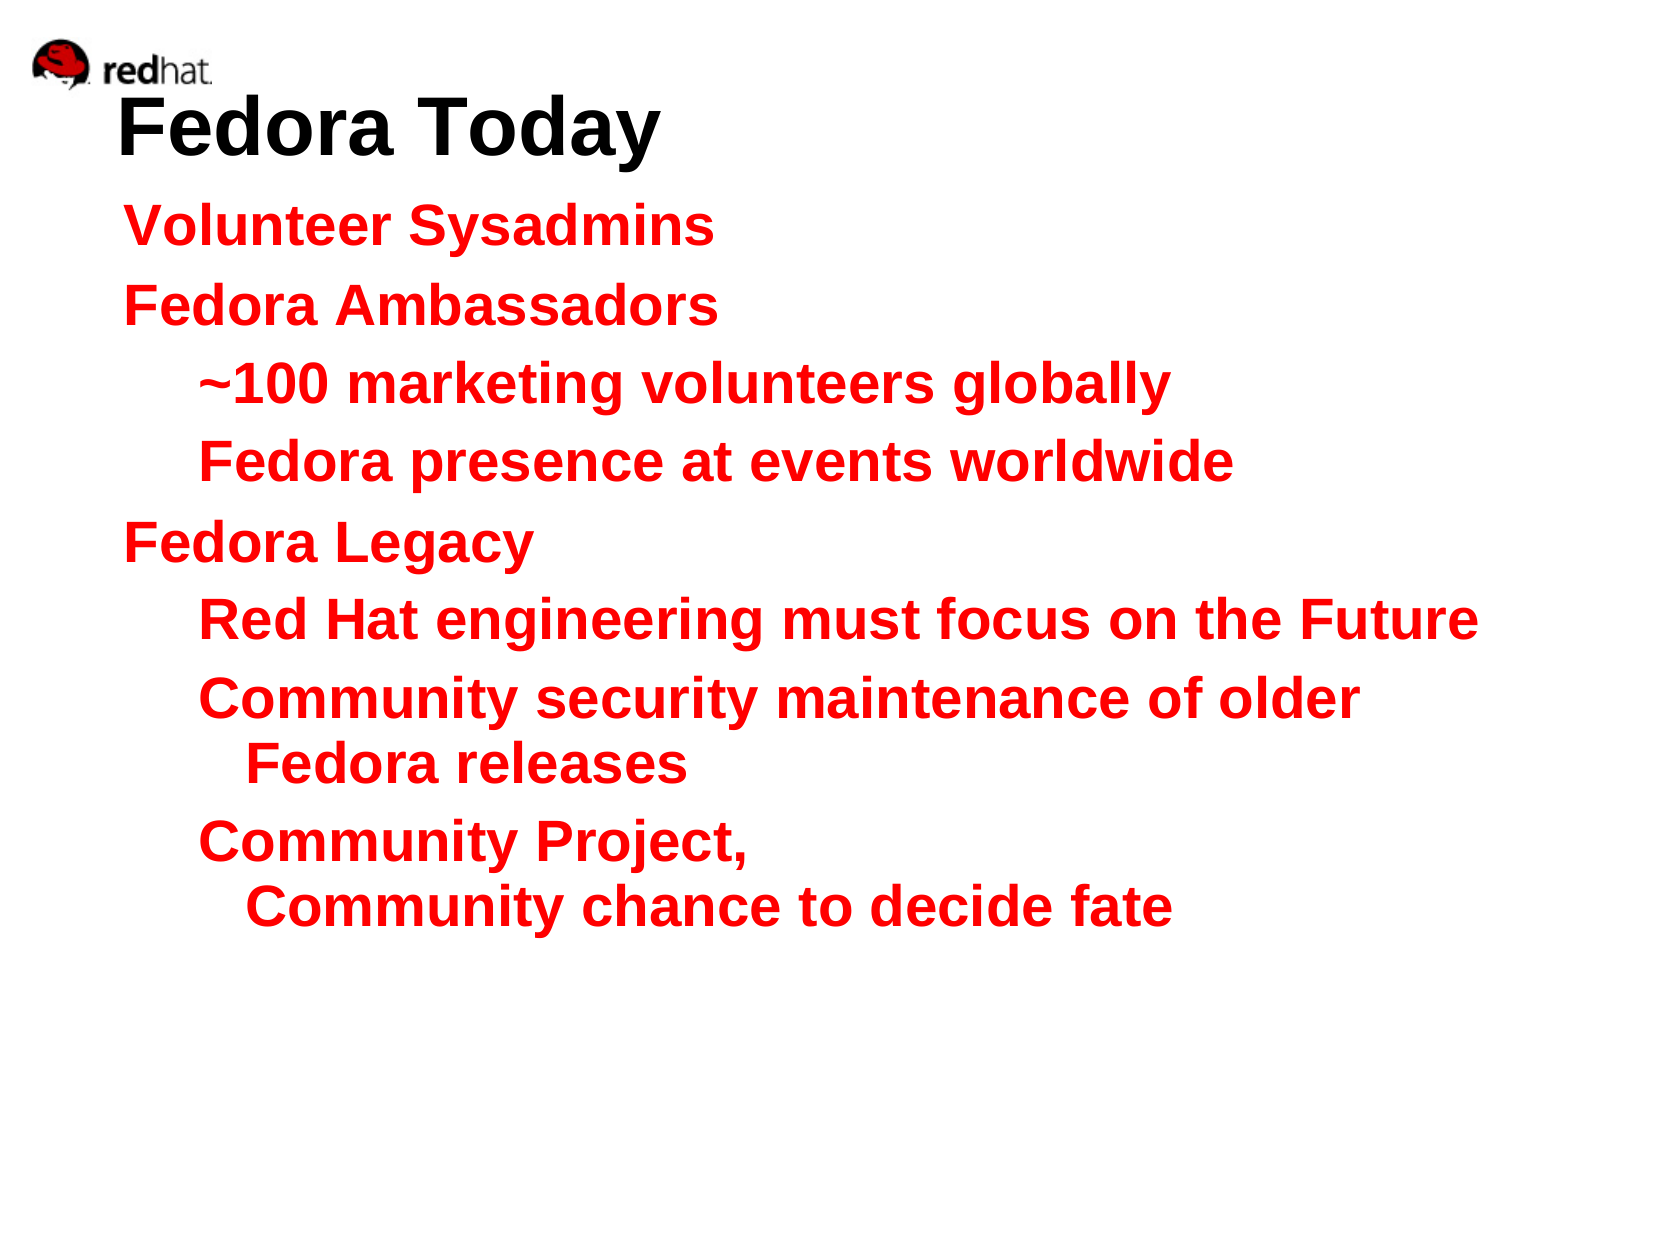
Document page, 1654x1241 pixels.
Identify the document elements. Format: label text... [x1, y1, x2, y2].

list Volunteer Sysadmins Fedora Ambassadors ~100 marketing volunteers globally Fedora presence at events worldwide Fedora Legacy Red Hat engineering must focus on the Future Community security maintenance of older Fedora releases Community Project, Community chance to decide fate [123, 192, 1529, 1169]
picture [31, 37, 212, 98]
title Fedora Today [116, 63, 1522, 190]
